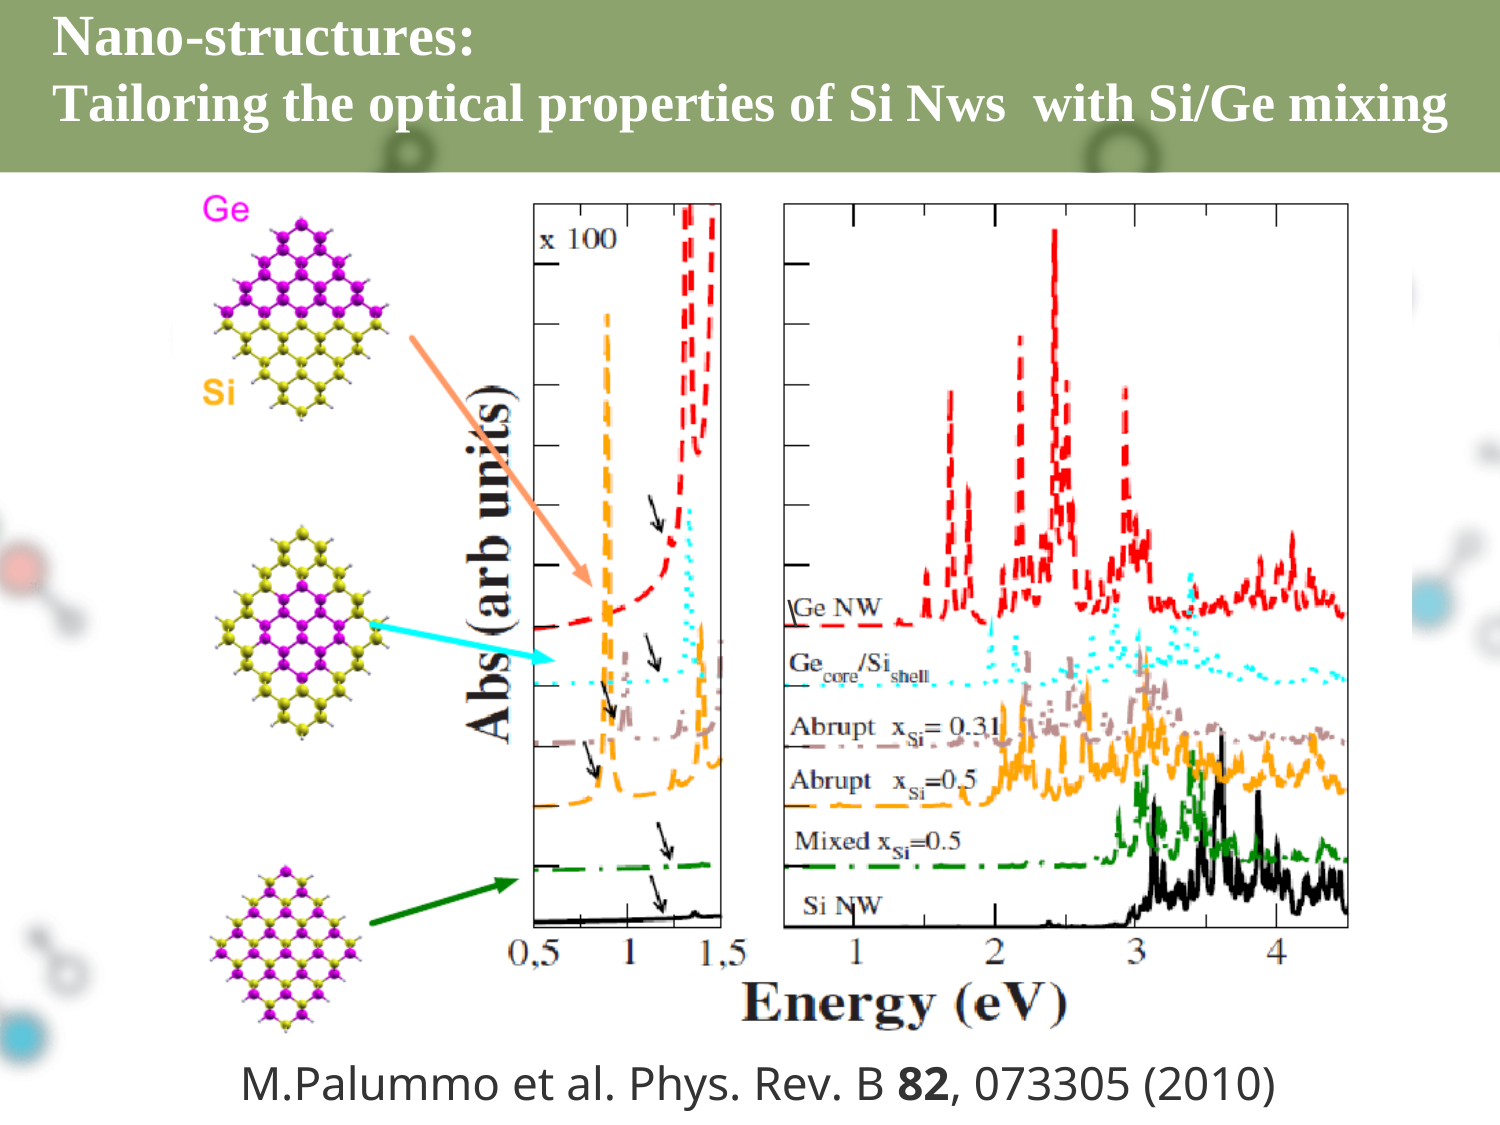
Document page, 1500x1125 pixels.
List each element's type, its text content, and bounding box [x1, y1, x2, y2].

text_box M.Palummo et al. Phys. Rev. B 82, 073305 (2010) [225, 1047, 1298, 1125]
text_box [0, 0, 1500, 173]
text_box Nano-structures: Tailoring the optical properties of Si Nws with Si/Ge mixing [37, 0, 1466, 140]
picture [0, 173, 1500, 1125]
